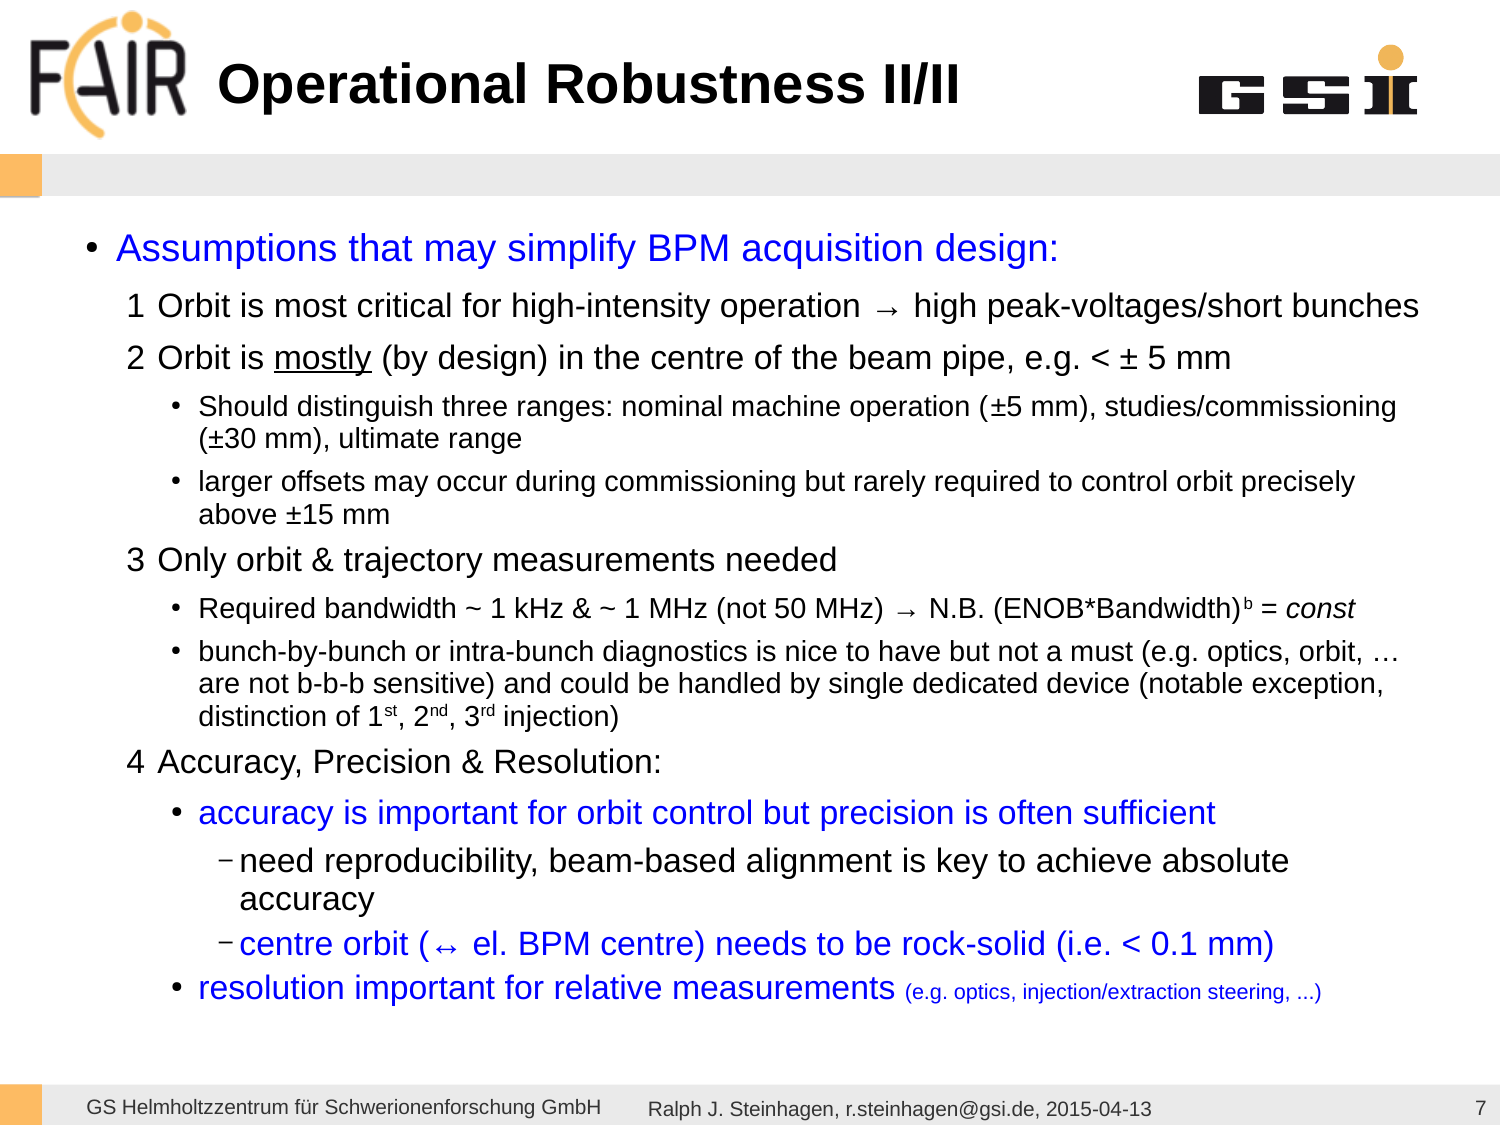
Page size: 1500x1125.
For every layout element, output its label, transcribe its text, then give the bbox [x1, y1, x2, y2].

title Operational Robustness II/II [217, 20, 1109, 147]
picture [30, 9, 187, 141]
list Assumptions that may simplify BPM acquisition design: Orbit is most critical for high-intensity operation → high peak-voltages/short bunches Orbit is mostly (by design) in the centre of the beam pipe, e.g. < ± 5 mm Should distinguish three ranges: nominal machine operation (±5 mm), studies/commissioning (±30 mm), ultimate range larger offsets may occur during commissioning but rarely required to control orbit precisely above ±15 mm Only orbit & trajectory measurements needed Required bandwidth ~ 1 kHz & ~ 1 MHz (not 50 MHz) → N.B. (ENOB*Bandwidth)b = const bunch-by-bunch or intra-bunch diagnostics is nice to have but not a must (e.g. optics, orbit, … are not b-b-b sensitive) and could be handled by single dedicated device (notable exception, distinction of 1st, 2nd, 3rd injection) Accuracy, Precision & Resolution: accuracy is important for orbit control but precision is often sufficient need reproducibility, beam-based alignment is key to achieve absolute accuracy centre orbit (↔ el. BPM centre) needs to be rock-solid (i.e. < 0.1 mm) resolution important for relative measurements (e.g. optics, injection/extraction steering, ...) [75, 226, 1425, 1050]
picture [1197, 42, 1419, 117]
